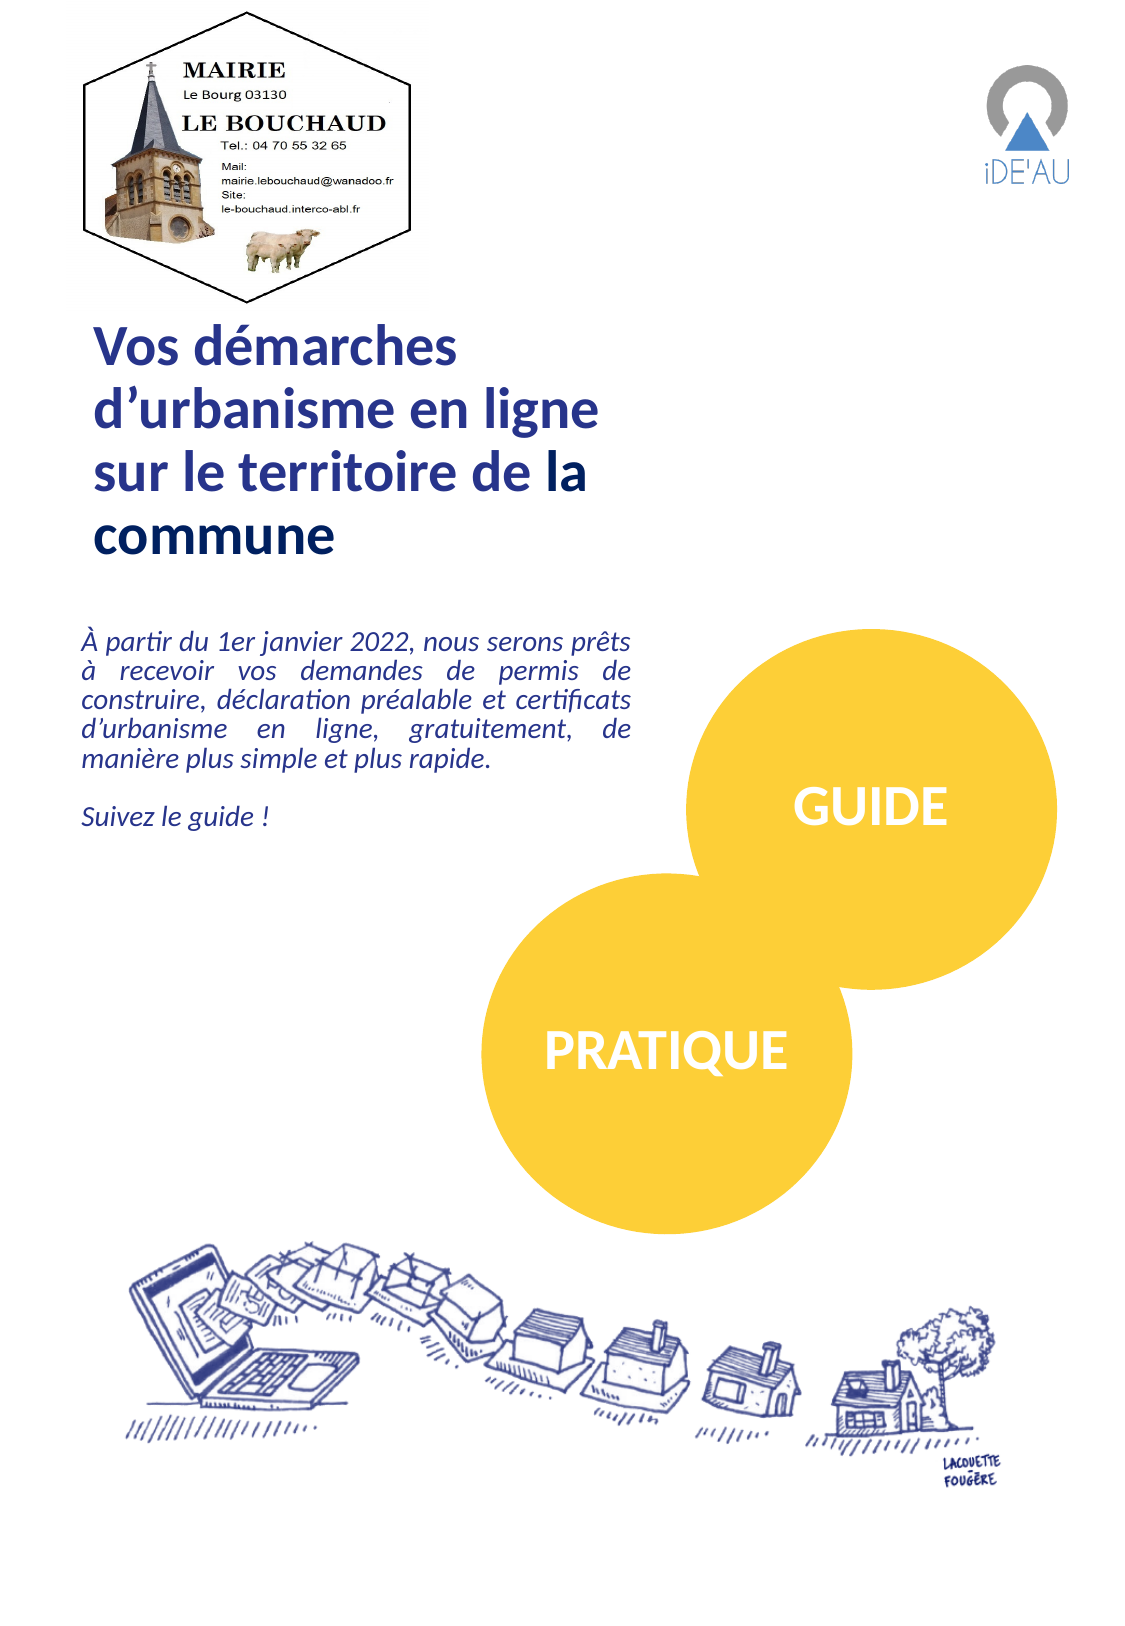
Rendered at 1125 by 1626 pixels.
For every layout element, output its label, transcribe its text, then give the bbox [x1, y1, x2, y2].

text_box PRATIQUE [524, 980, 809, 1128]
text_box À partir du 1er janvier 2022, nous serons prêts à recevoir vos demandes de permis de construire, déclaration préalable et certificats d’urbanisme en ligne, gratuitement, de manière plus simple et plus rapide. Suivez le guide ! [66, 628, 649, 896]
picture [98, 1225, 1028, 1508]
text_box GUIDE [747, 736, 996, 883]
text_box [481, 629, 1058, 1235]
picture [66, 0, 429, 313]
title Vos démarches d’urbanisme en ligne sur le territoire de la commune [53, 282, 641, 601]
